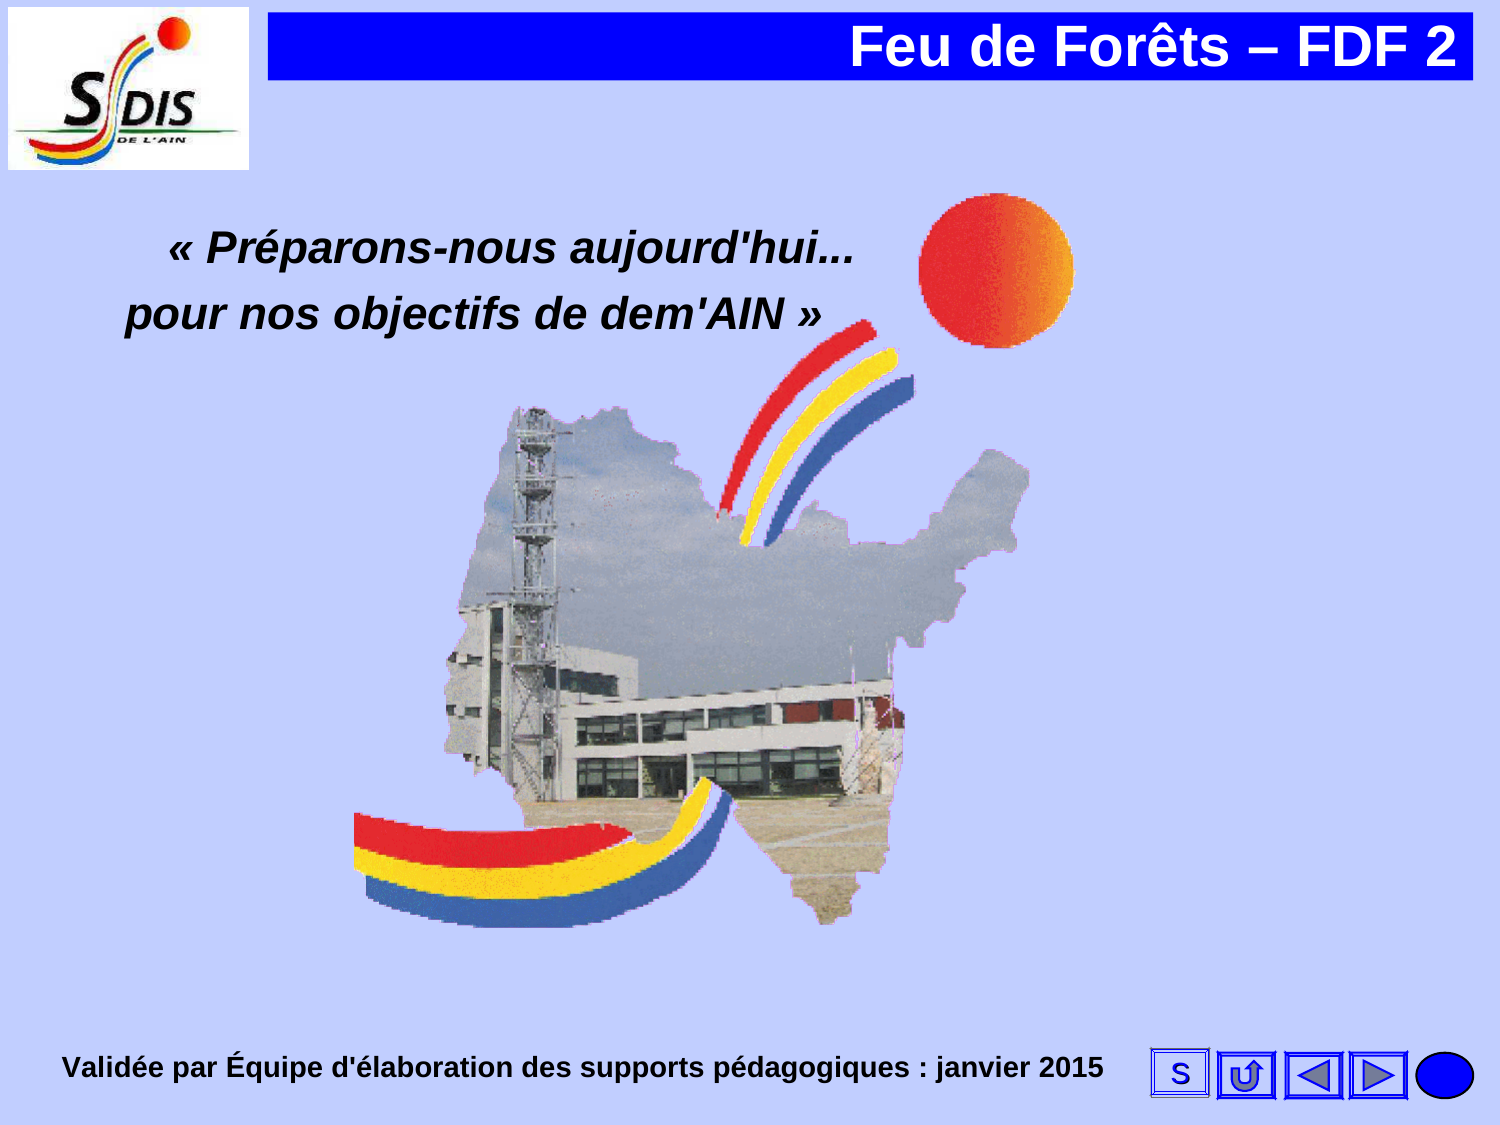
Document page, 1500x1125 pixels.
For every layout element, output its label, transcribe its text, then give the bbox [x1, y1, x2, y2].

text_box Feu de Forêts – FDF 2 [1150, 12, 1474, 81]
text_box Validée par Équipe d'élaboration des supports pédagogiques : janvier 2015 [46, 1010, 354, 1092]
text_box Feu de Forêts – FDF 2 [267, 12, 354, 81]
picture [8, 7, 249, 170]
picture [354, 0, 1150, 1125]
list « Préparons-nous aujourd'hui... pour nos objectifs de dem'AIN » [53, 214, 916, 463]
text_box [1416, 1052, 1474, 1099]
